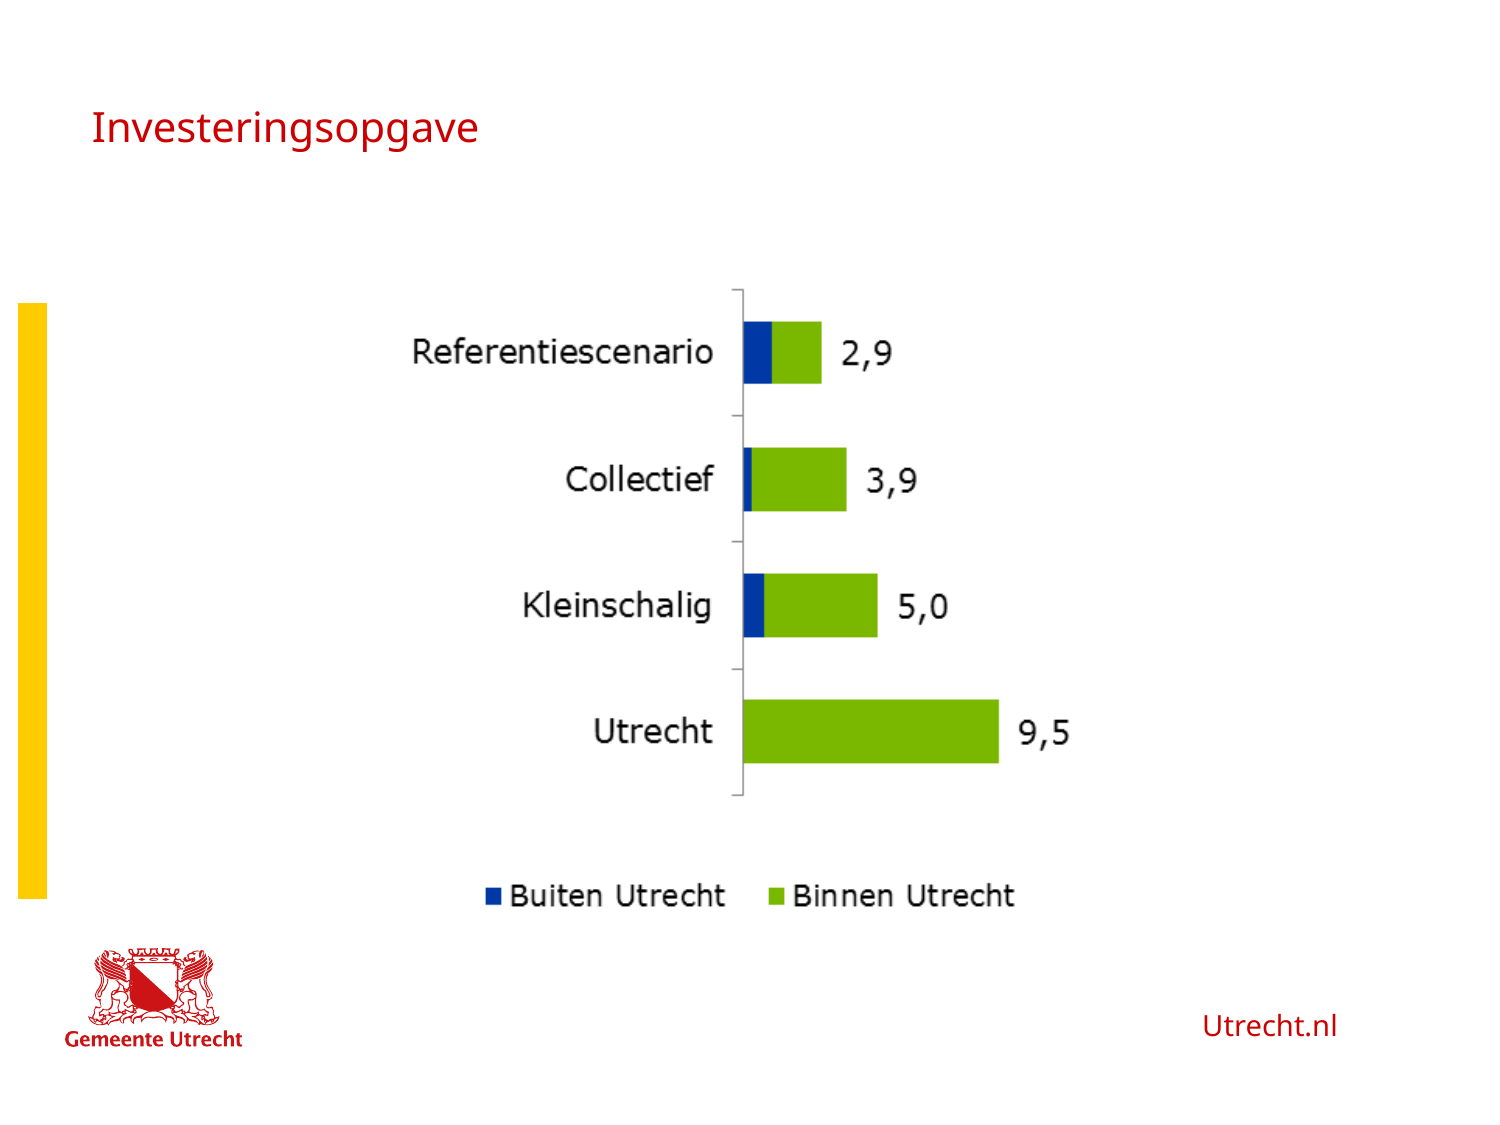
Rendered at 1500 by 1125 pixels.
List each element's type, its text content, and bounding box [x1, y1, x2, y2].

title Investeringsopgave [76, 54, 1427, 197]
picture [360, 197, 1105, 986]
